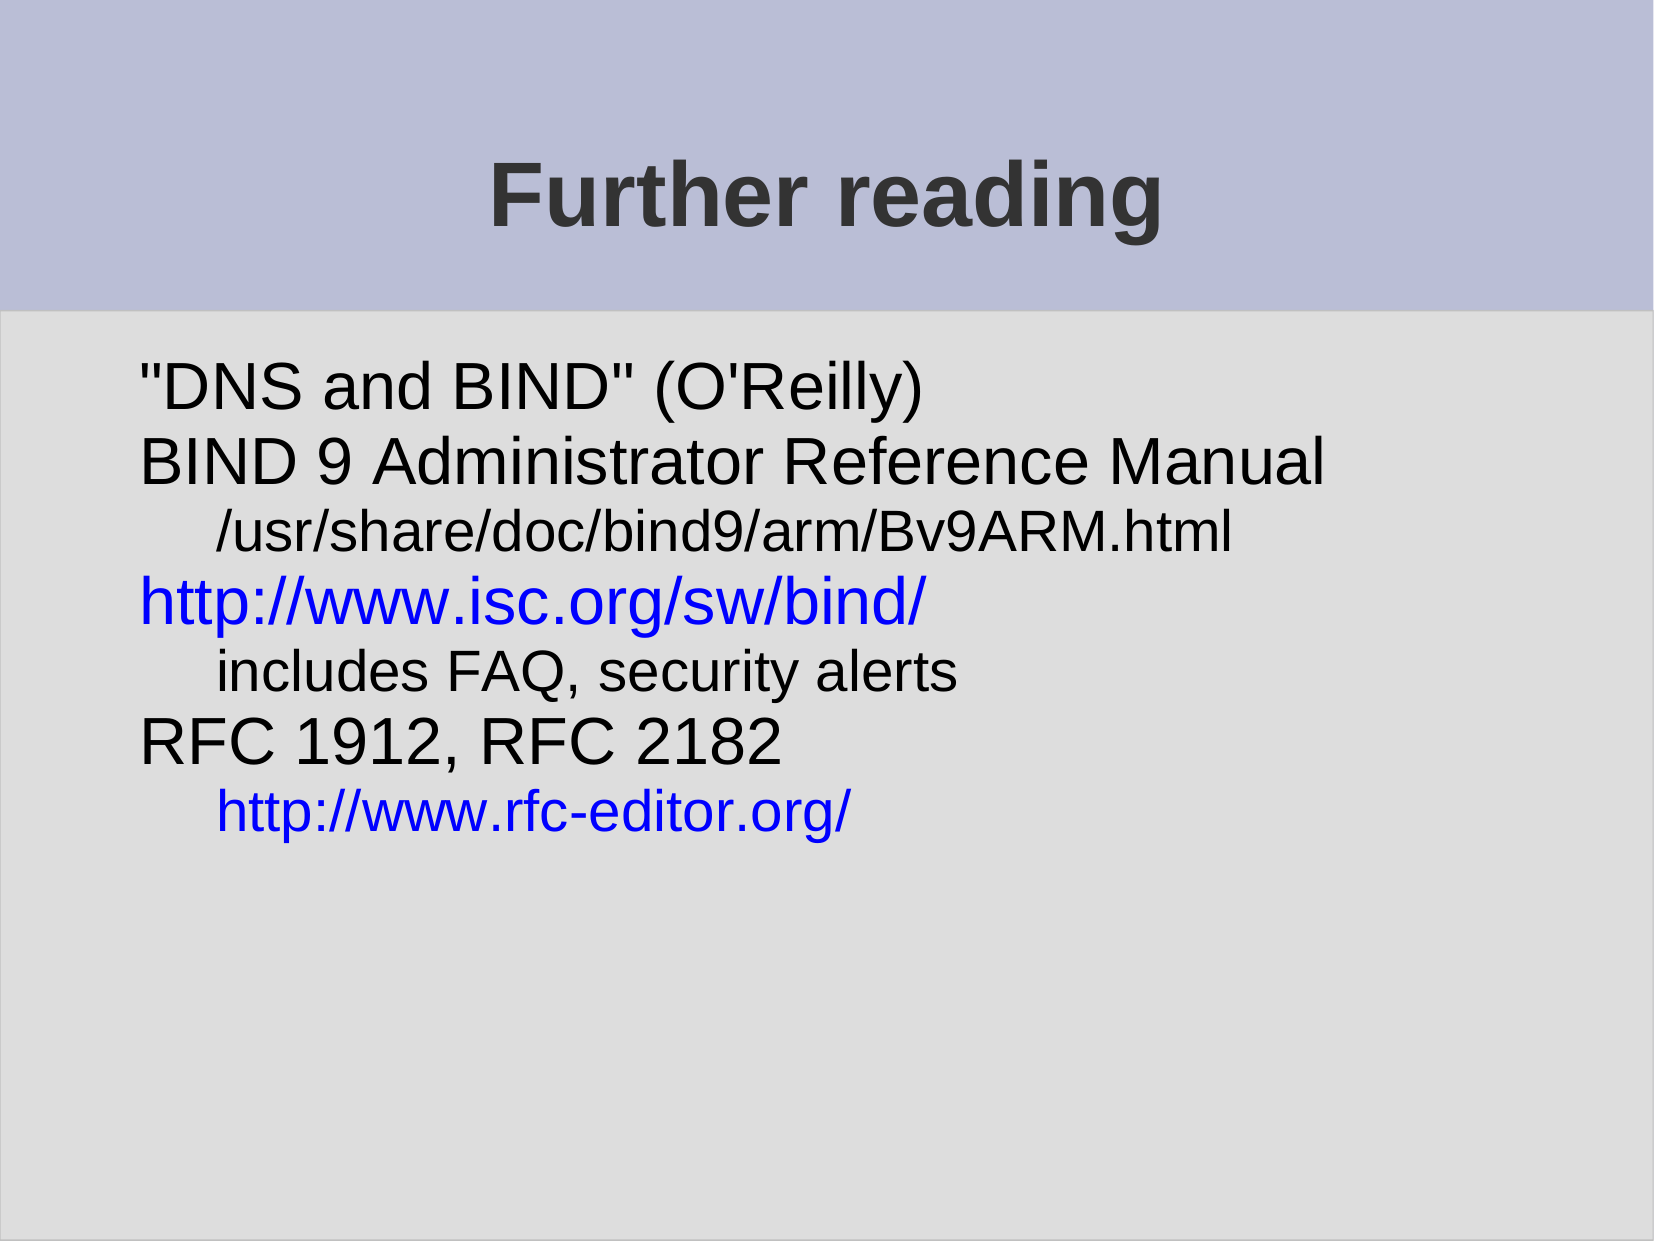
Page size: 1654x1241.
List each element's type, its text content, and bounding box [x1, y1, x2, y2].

list "DNS and BIND" (O'Reilly) BIND 9 Administrator Reference Manual /usr/share/doc/bind9/arm/Bv9ARM.html http://www.isc.org/sw/bind/ includes FAQ, security alerts RFC 1912, RFC 2182 http://www.rfc-editor.org/ [121, 344, 1534, 1127]
title Further reading [121, 91, 1534, 299]
